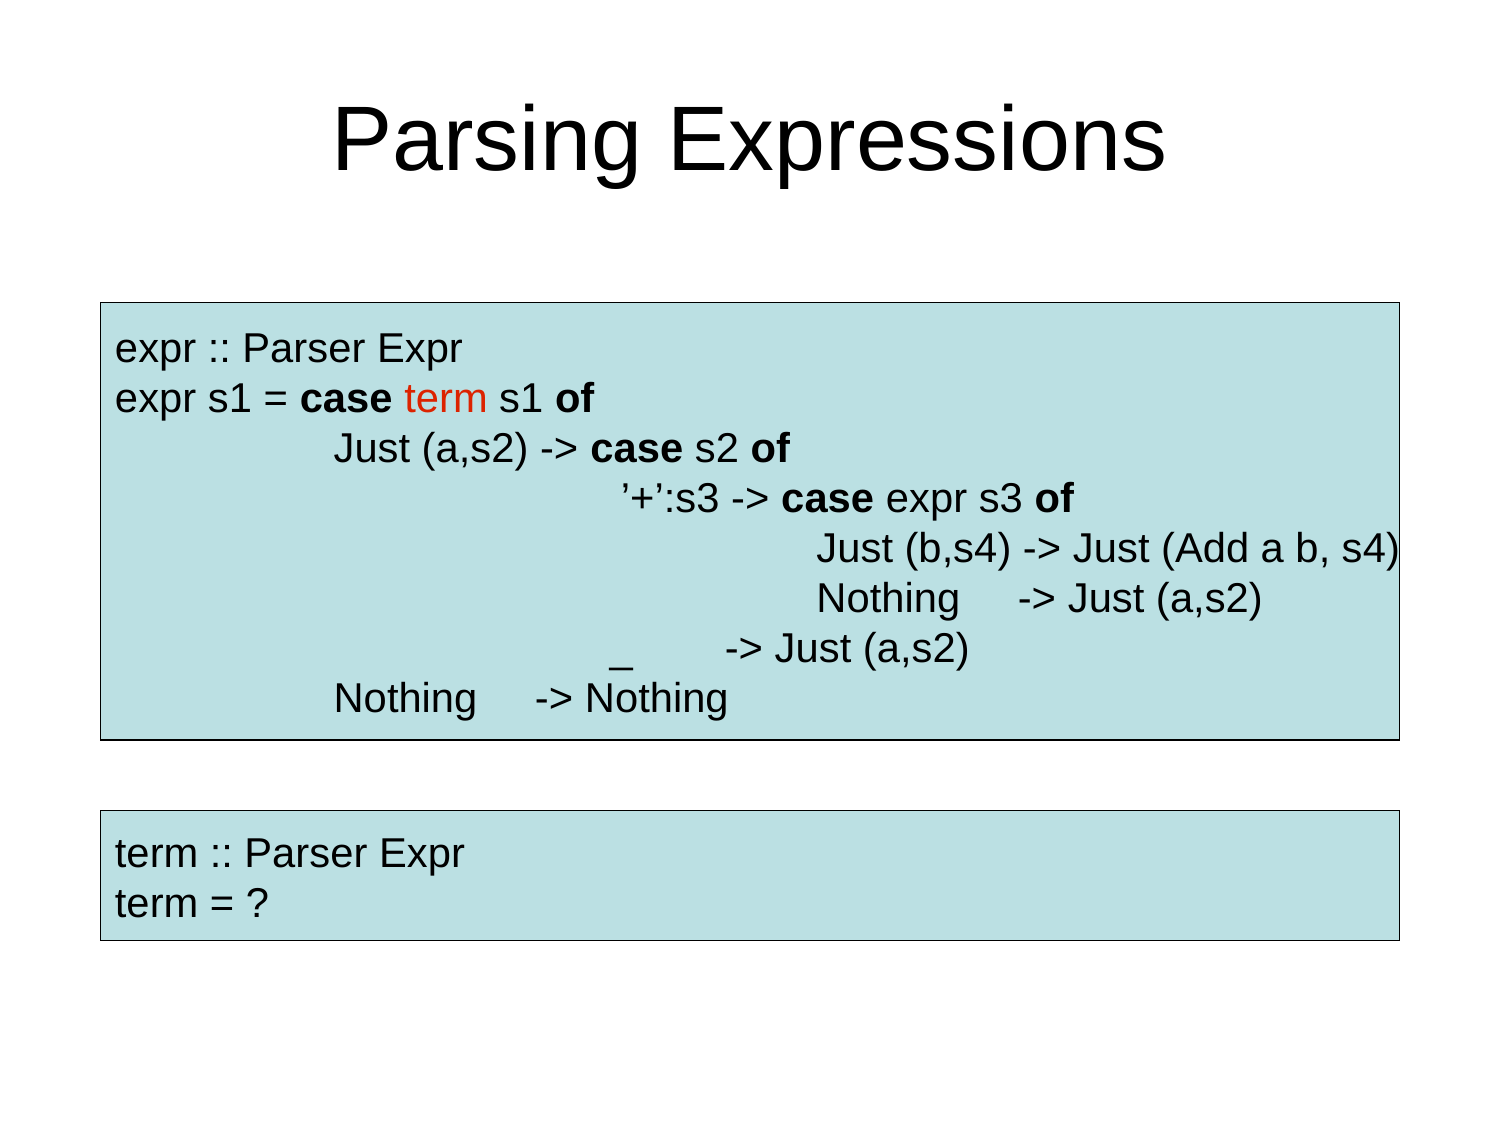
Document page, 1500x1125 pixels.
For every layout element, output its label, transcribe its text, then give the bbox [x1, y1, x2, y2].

text_box term :: Parser Expr term = ? [100, 810, 1400, 941]
title Parsing Expressions [75, 45, 1426, 233]
text_box expr :: Parser Expr expr s1 = case term s1 of Just (a,s2) -> case s2 of ’+’:s3 -> case expr s3 of Just (b,s4) -> Just (Add a b, s4) Nothing -> Just (a,s2) _ -> Just (a,s2) Nothing -> Nothing [100, 302, 1400, 740]
